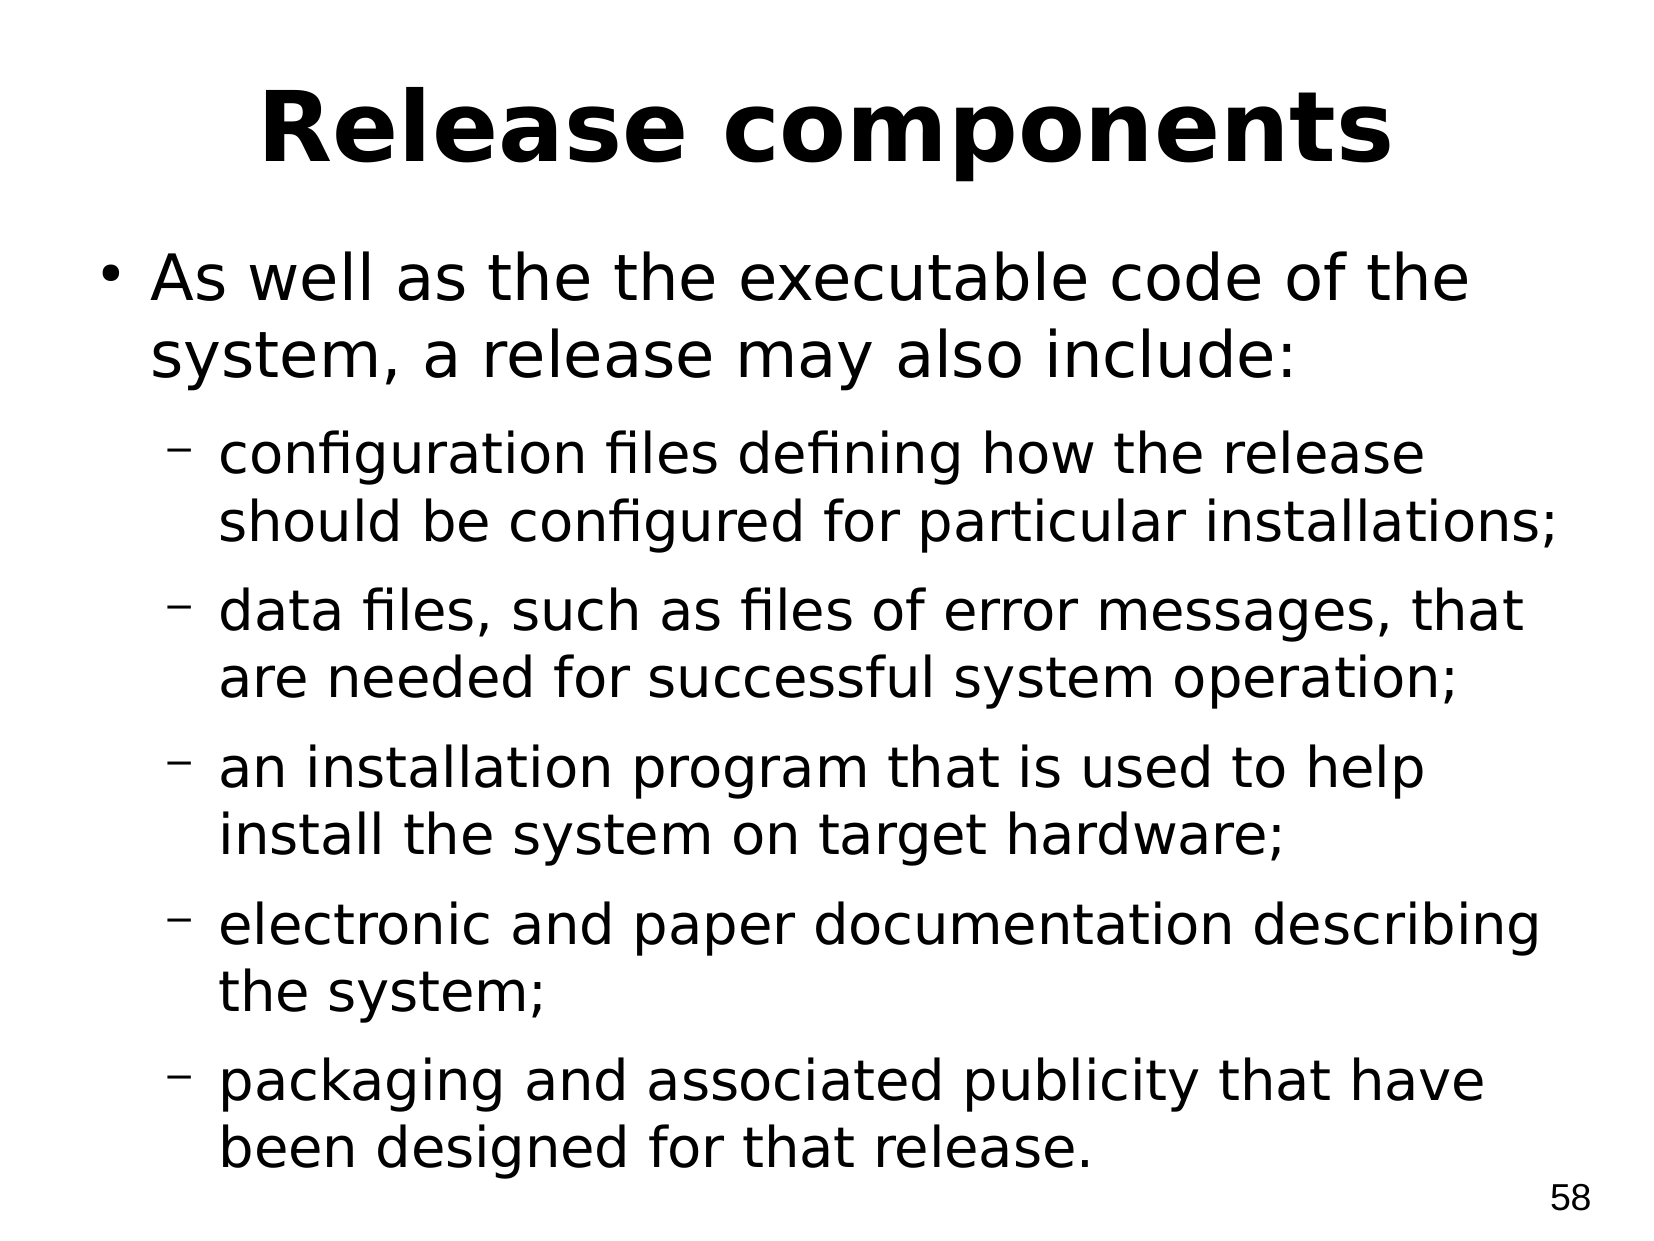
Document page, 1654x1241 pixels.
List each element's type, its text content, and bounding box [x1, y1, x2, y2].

title Release components [82, 49, 1571, 196]
list As well as the the executable code of the system, a release may also include: configuration files defining how the release should be configured for particular installations; data files, such as files of error messages, that are needed for successful system operation; an installation program that is used to help install the system on target hardware; electronic and paper documentation describing the system; packaging and associated publicity that have been designed for that release. [82, 236, 1571, 1205]
